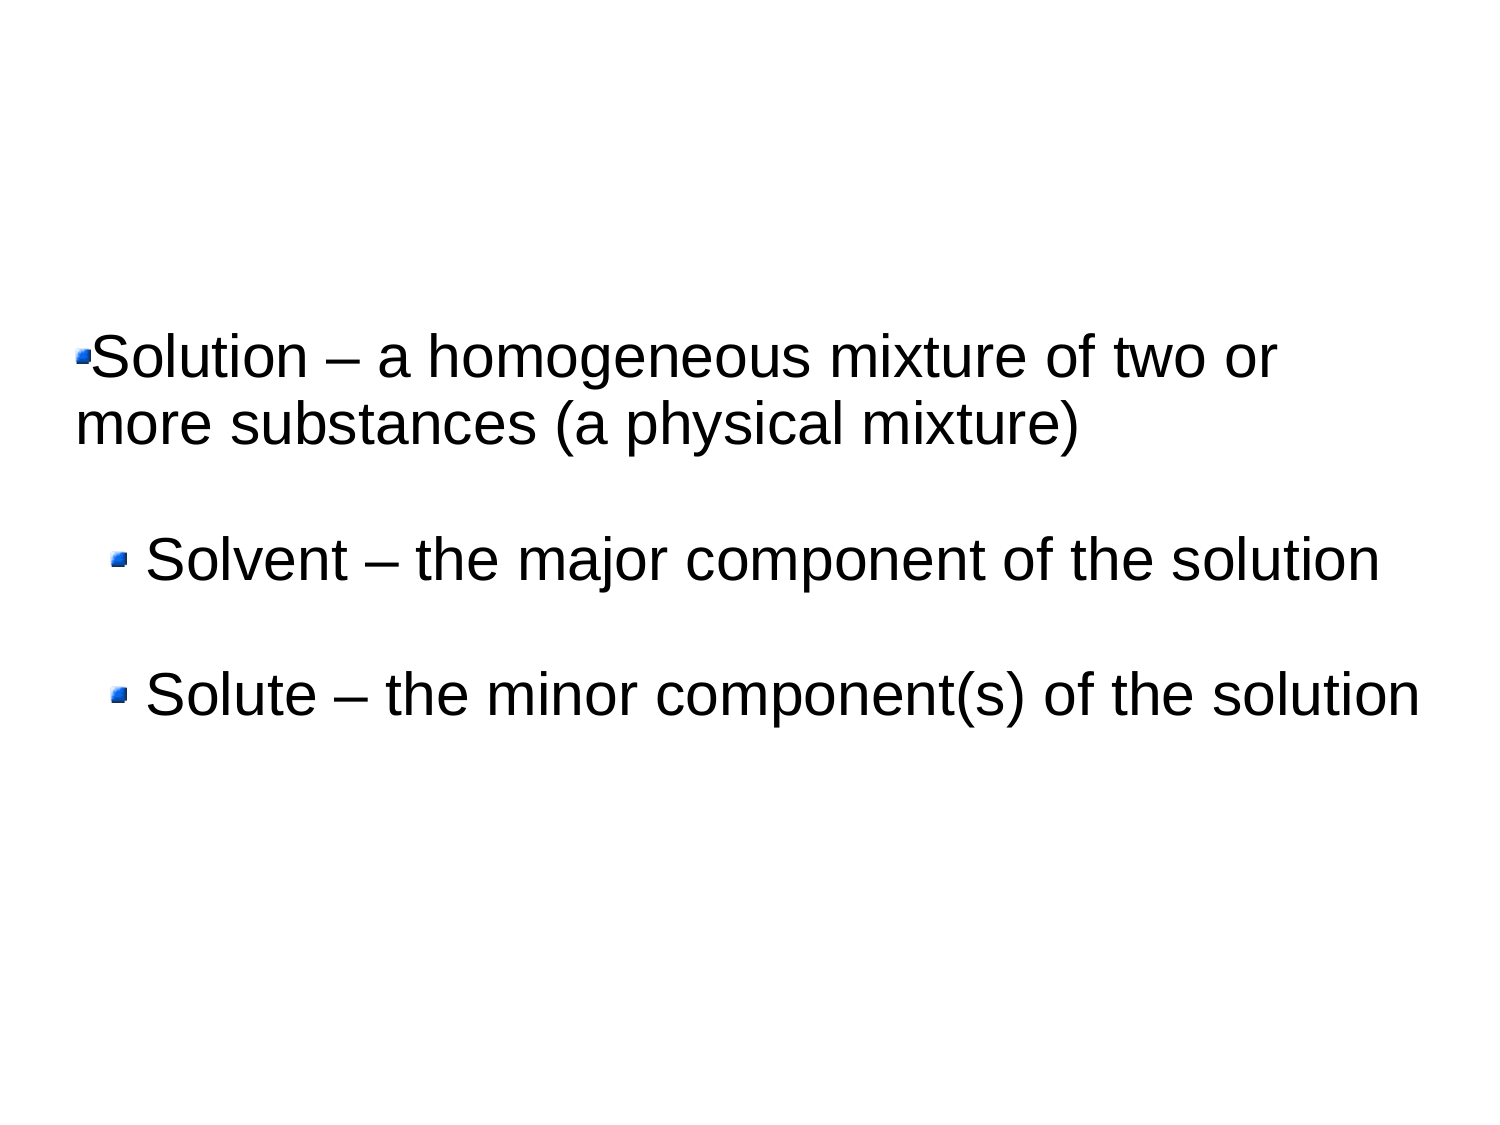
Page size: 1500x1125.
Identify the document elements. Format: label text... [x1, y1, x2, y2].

subtitle Solution – a homogeneous mixture of two or more substances (a physical mixture) Solvent – the major component of the solution Solute – the minor component(s) of the solution [75, 44, 1425, 1006]
